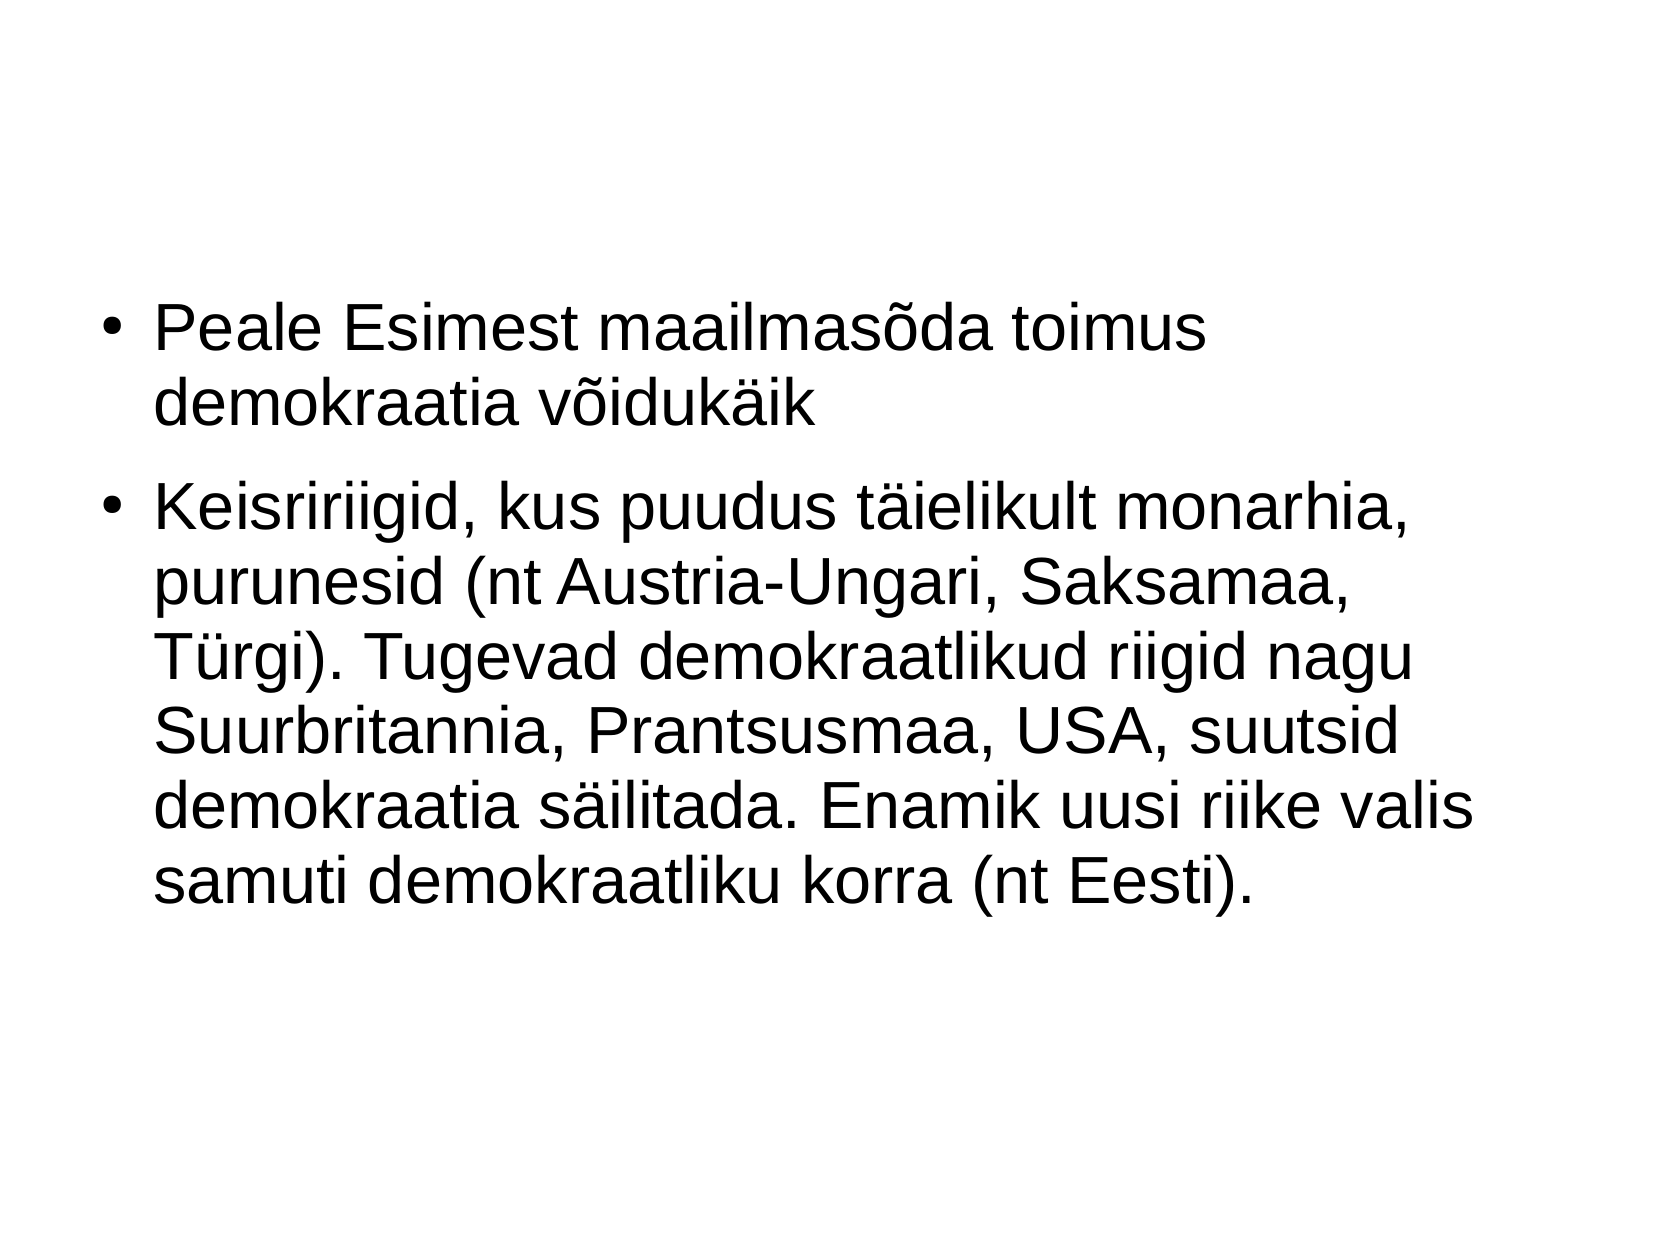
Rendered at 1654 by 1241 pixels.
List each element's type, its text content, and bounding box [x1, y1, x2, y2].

list Peale Esimest maailmasõda toimus demokraatia võidukäik Keisririigid, kus puudus täielikult monarhia, purunesid (nt Austria-Ungari, Saksamaa, Türgi). Tugevad demokraatlikud riigid nagu Suurbritannia, Prantsusmaa, USA, suutsid demokraatia säilitada. Enamik uusi riike valis samuti demokraatliku korra (nt Eesti). [82, 290, 1538, 1010]
